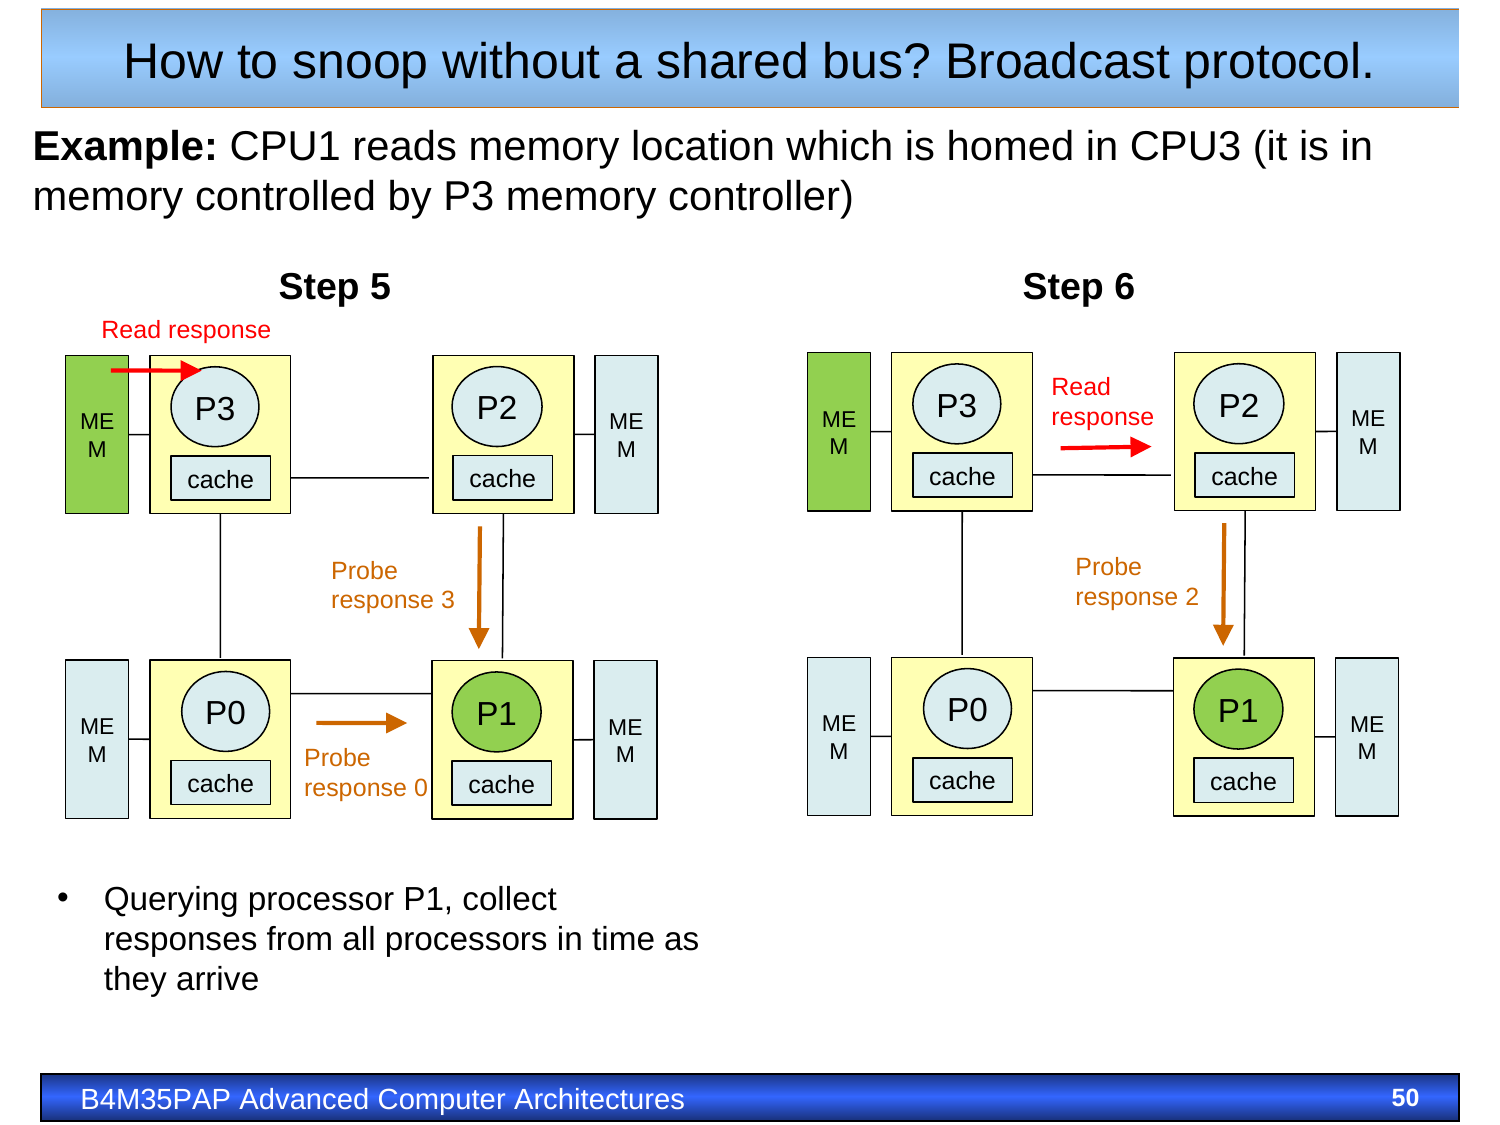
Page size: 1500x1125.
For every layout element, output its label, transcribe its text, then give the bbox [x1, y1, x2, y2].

text_box P0 [181, 671, 270, 752]
text_box MEM [1336, 352, 1400, 511]
text_box cache [1193, 758, 1294, 803]
text_box cache [912, 757, 1013, 802]
text_box Read response [1036, 363, 1177, 439]
text_box cache [912, 453, 1013, 498]
text_box Probe response 0 [289, 734, 471, 809]
text_box Read response [86, 306, 290, 351]
text_box P3 [171, 366, 259, 447]
text_box Probe response 2 [1060, 543, 1225, 619]
text_box [110, 355, 429, 658]
text_box [1174, 352, 1316, 656]
list Example: CPU1 reads memory location which is homed in CPU3 (it is in memory controlled by P3 memory controller) [17, 111, 1500, 233]
text_box cache [471, 761, 552, 806]
text_box Step 6 [1008, 258, 1151, 316]
text_box cache [170, 455, 271, 501]
text_box P2 [452, 366, 543, 447]
text_box [891, 352, 1171, 655]
text_box MEM [65, 660, 129, 819]
text_box MEM [593, 660, 657, 819]
text_box MEM [807, 657, 871, 816]
text_box P3 [912, 363, 1001, 444]
text_box MEM [594, 355, 658, 514]
text_box MEM [1335, 657, 1399, 816]
text_box MEM [807, 352, 871, 511]
text_box P2 [1193, 363, 1284, 444]
text_box Querying processor P1, collect responses from all processors in time as they arrive [42, 869, 727, 1005]
text_box Probe response 3 [316, 546, 481, 622]
text_box MEM [65, 355, 129, 514]
text_box P0 [923, 668, 1012, 749]
text_box [432, 355, 574, 659]
title How to snoop without a shared bus? Broadcast protocol. [41, 8, 1459, 108]
text_box [149, 660, 573, 819]
text_box [891, 657, 1315, 816]
text_box Step 5 [263, 258, 407, 316]
text_box cache [170, 760, 271, 805]
text_box P1 [1193, 669, 1283, 750]
text_box cache [1194, 452, 1295, 497]
text_box P1 [452, 671, 542, 752]
text_box cache [453, 455, 553, 500]
